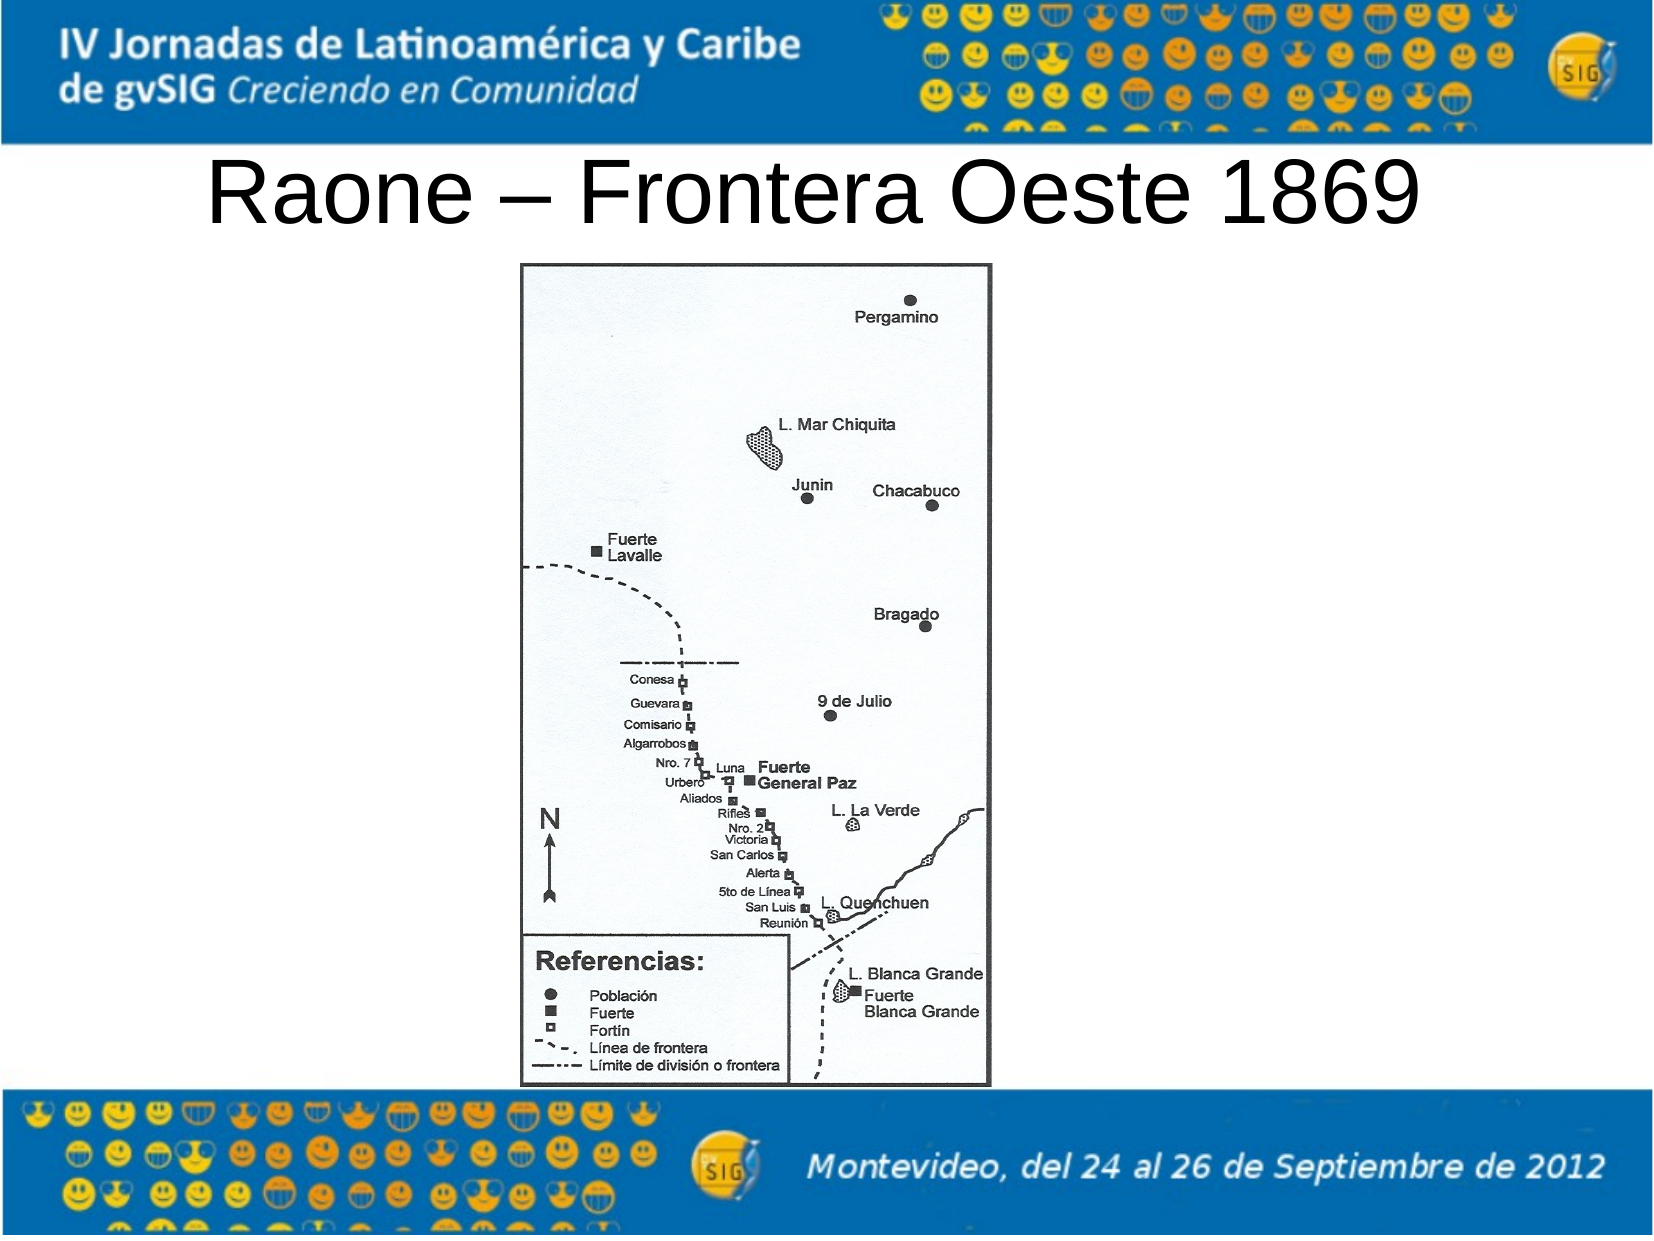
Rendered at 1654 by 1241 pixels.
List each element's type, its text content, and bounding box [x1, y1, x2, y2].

picture [0, 0, 1653, 1235]
title Raone – Frontera Oeste 1869 [70, 88, 1559, 296]
